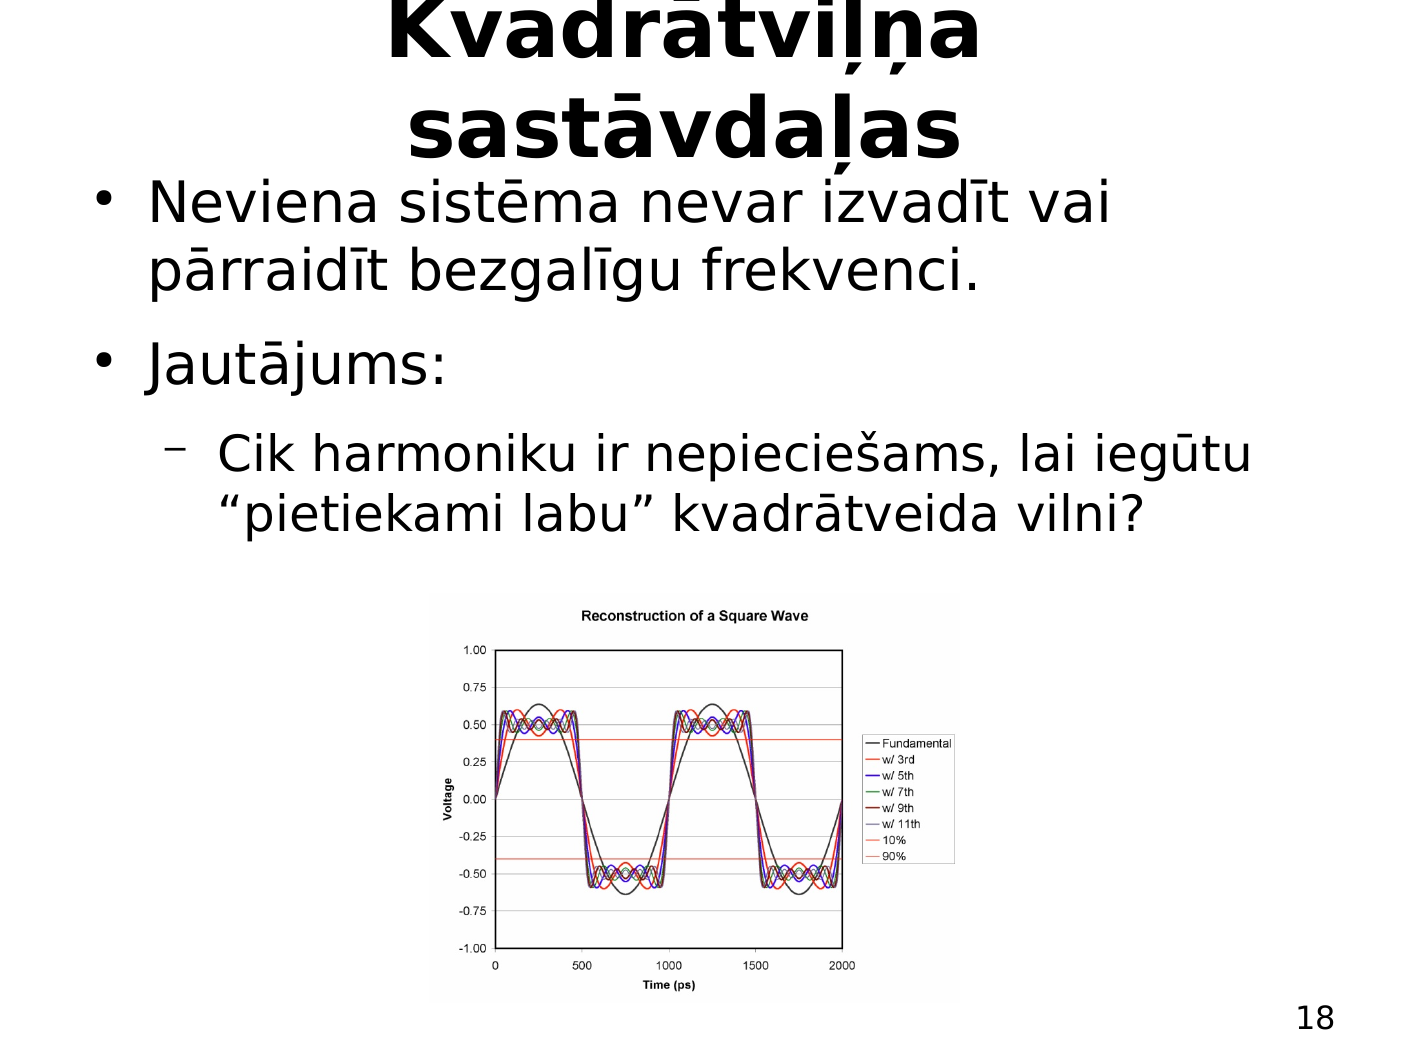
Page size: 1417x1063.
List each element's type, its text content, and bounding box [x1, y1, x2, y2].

title Kvadrātviļņa sastāvdaļas [82, 35, 1287, 113]
list Neviena sistēma nevar izvadīt vai pārraidīt bezgalīgu frekvenci. Jautājums: Cik harmoniku ir nepieciešams, lai iegūtu “pietiekami labu” kvadrātveida vilni? [61, 157, 1367, 956]
picture [429, 593, 960, 1003]
